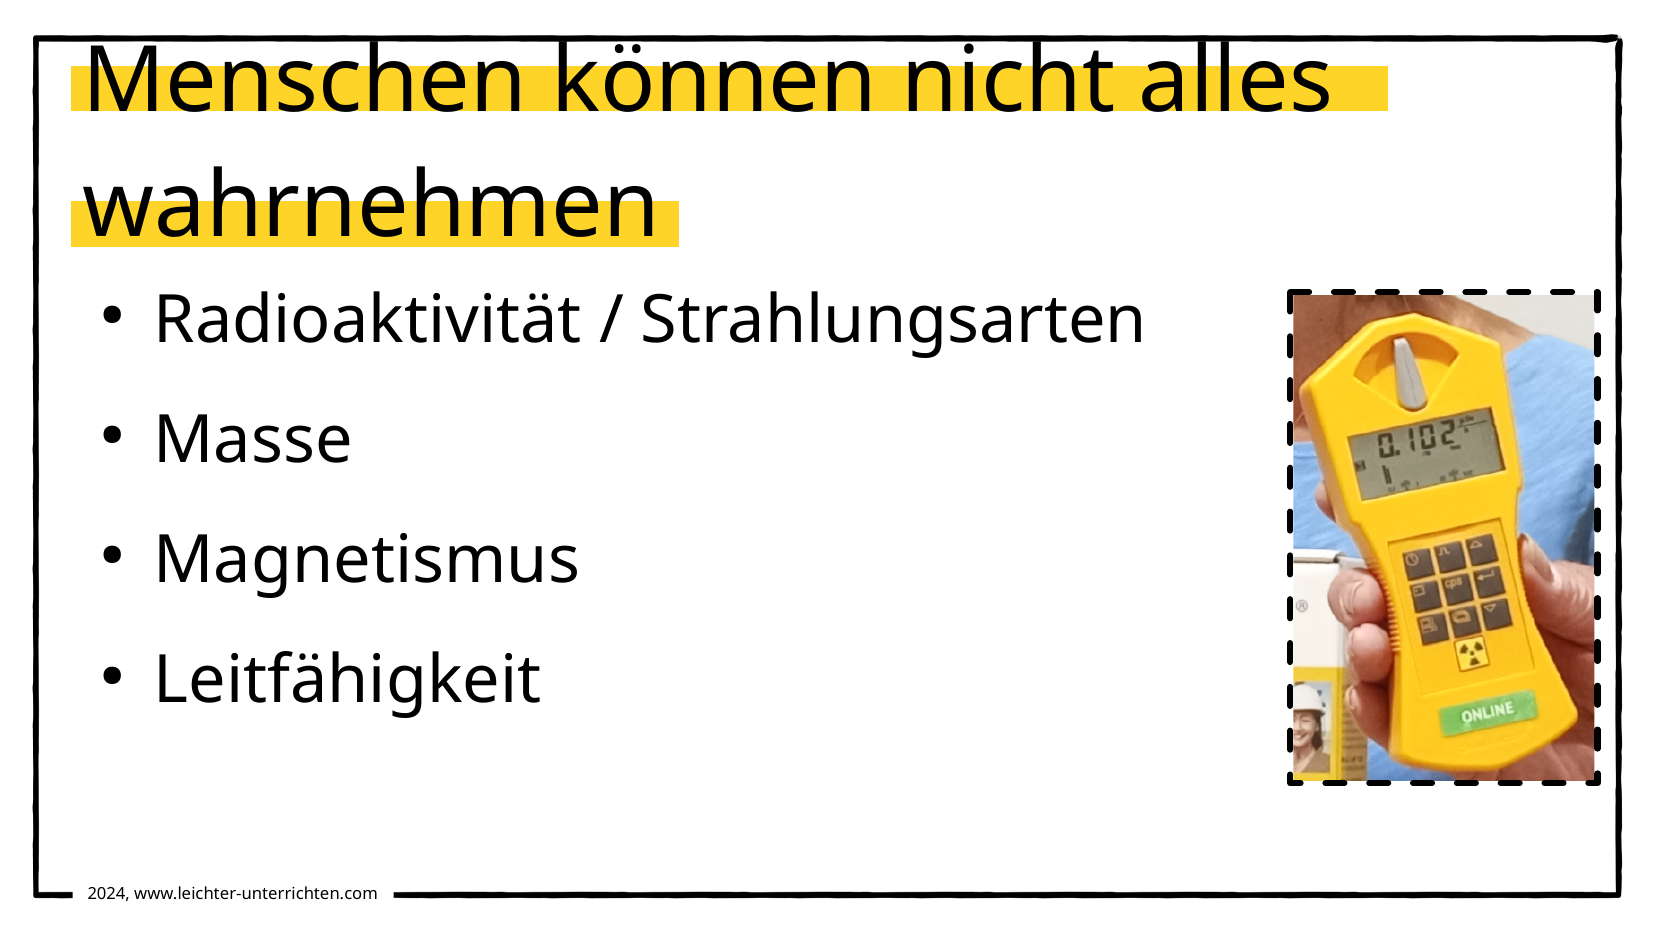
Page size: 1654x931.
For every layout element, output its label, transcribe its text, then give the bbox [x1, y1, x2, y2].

picture [29, 32, 1625, 901]
title Menschen können nicht alles wahrnehmen [82, 12, 1571, 264]
list Radioaktivität / Strahlungsarten Masse Magnetismus Leitfähigkeit [82, 270, 1571, 811]
